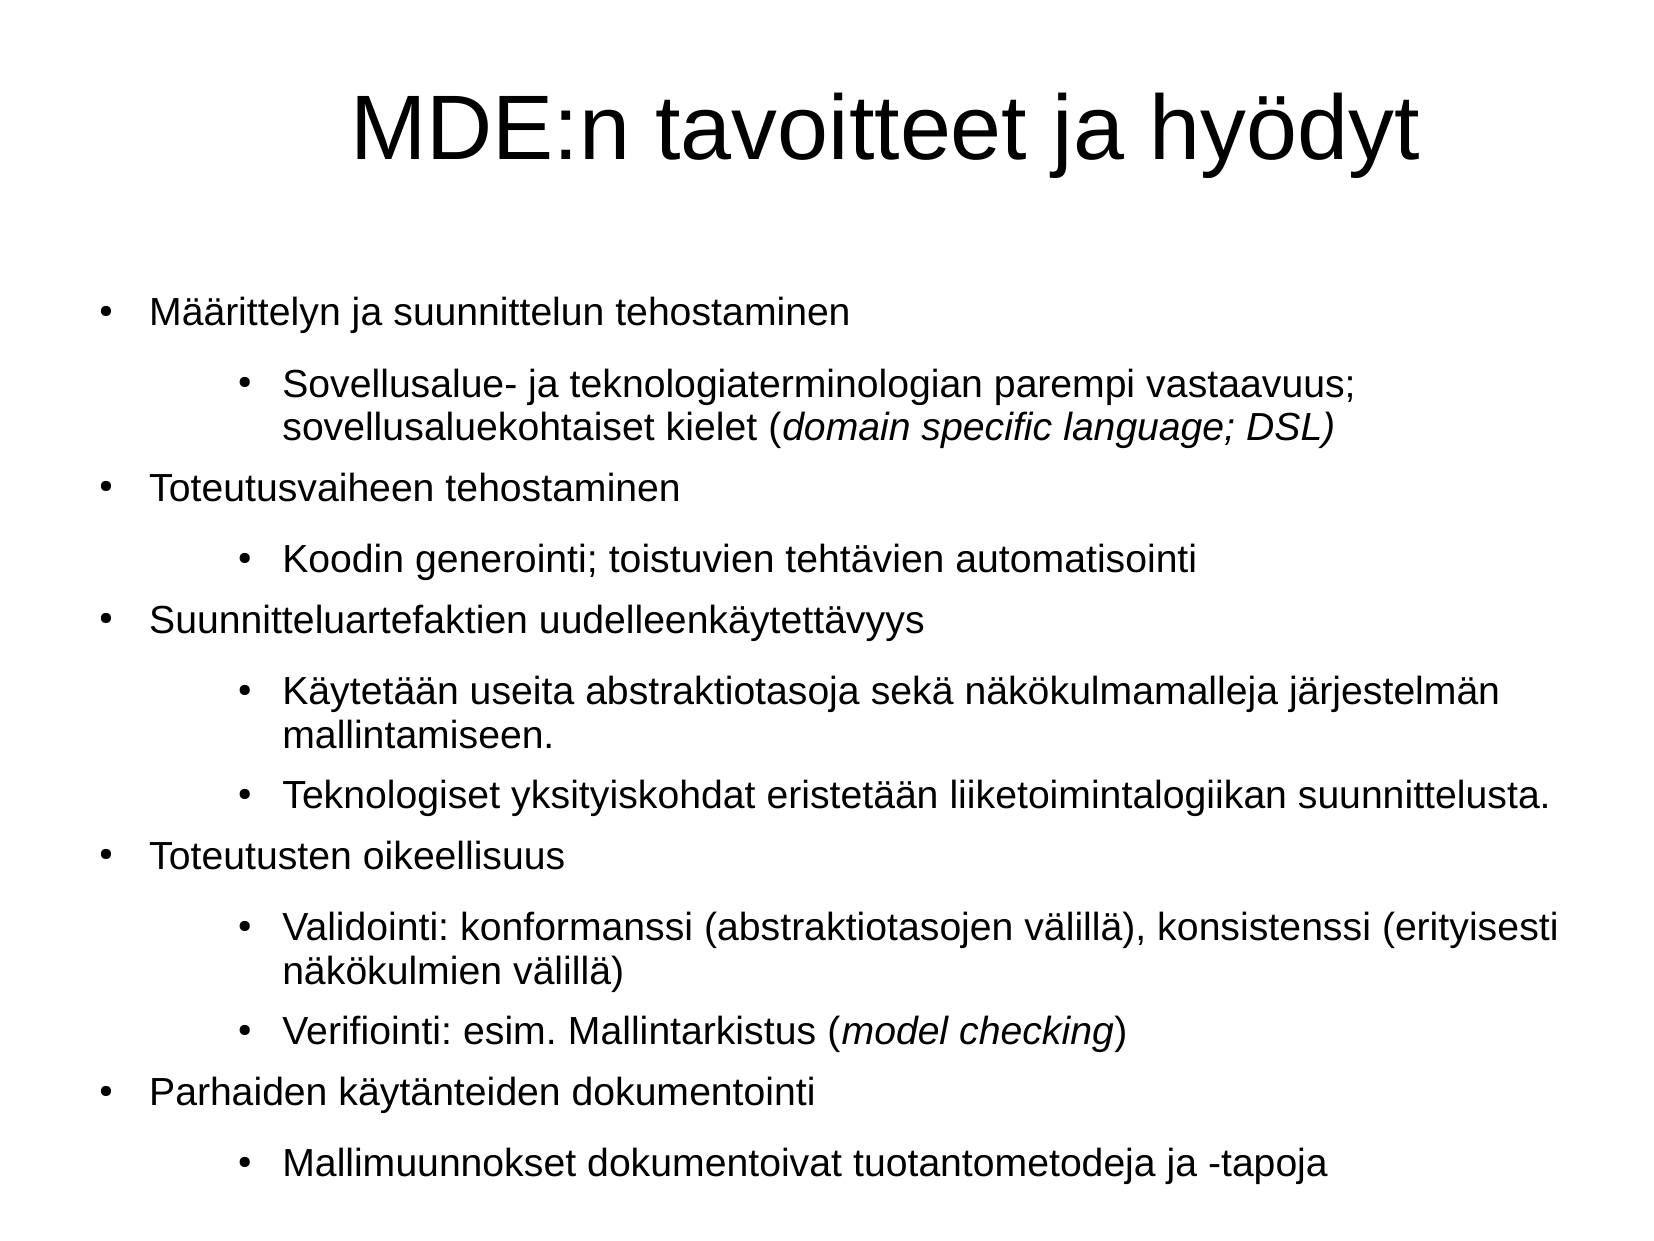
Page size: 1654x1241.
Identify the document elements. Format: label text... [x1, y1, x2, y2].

list Määrittelyn ja suunnittelun tehostaminen Sovellusalue- ja teknologiaterminologian parempi vastaavuus; sovellusaluekohtaiset kielet (domain specific language; DSL) Toteutusvaiheen tehostaminen Koodin generointi; toistuvien tehtävien automatisointi Suunnitteluartefaktien uudelleenkäytettävyys Käytetään useita abstraktiotasoja sekä näkökulmamalleja järjestelmän mallintamiseen. Teknologiset yksityiskohdat eristetään liiketoimintalogiikan suunnittelusta. Toteutusten oikeellisuus Validointi: konformanssi (abstraktiotasojen välillä), konsistenssi (erityisesti näkökulmien välillä) Verifiointi: esim. Mallintarkistus (model checking) Parhaiden käytänteiden dokumentointi Mallimuunnokset dokumentoivat tuotantometodeja ja -tapoja [82, 290, 1571, 1197]
title MDE:n tavoitteet ja hyödyt [206, 49, 1565, 207]
